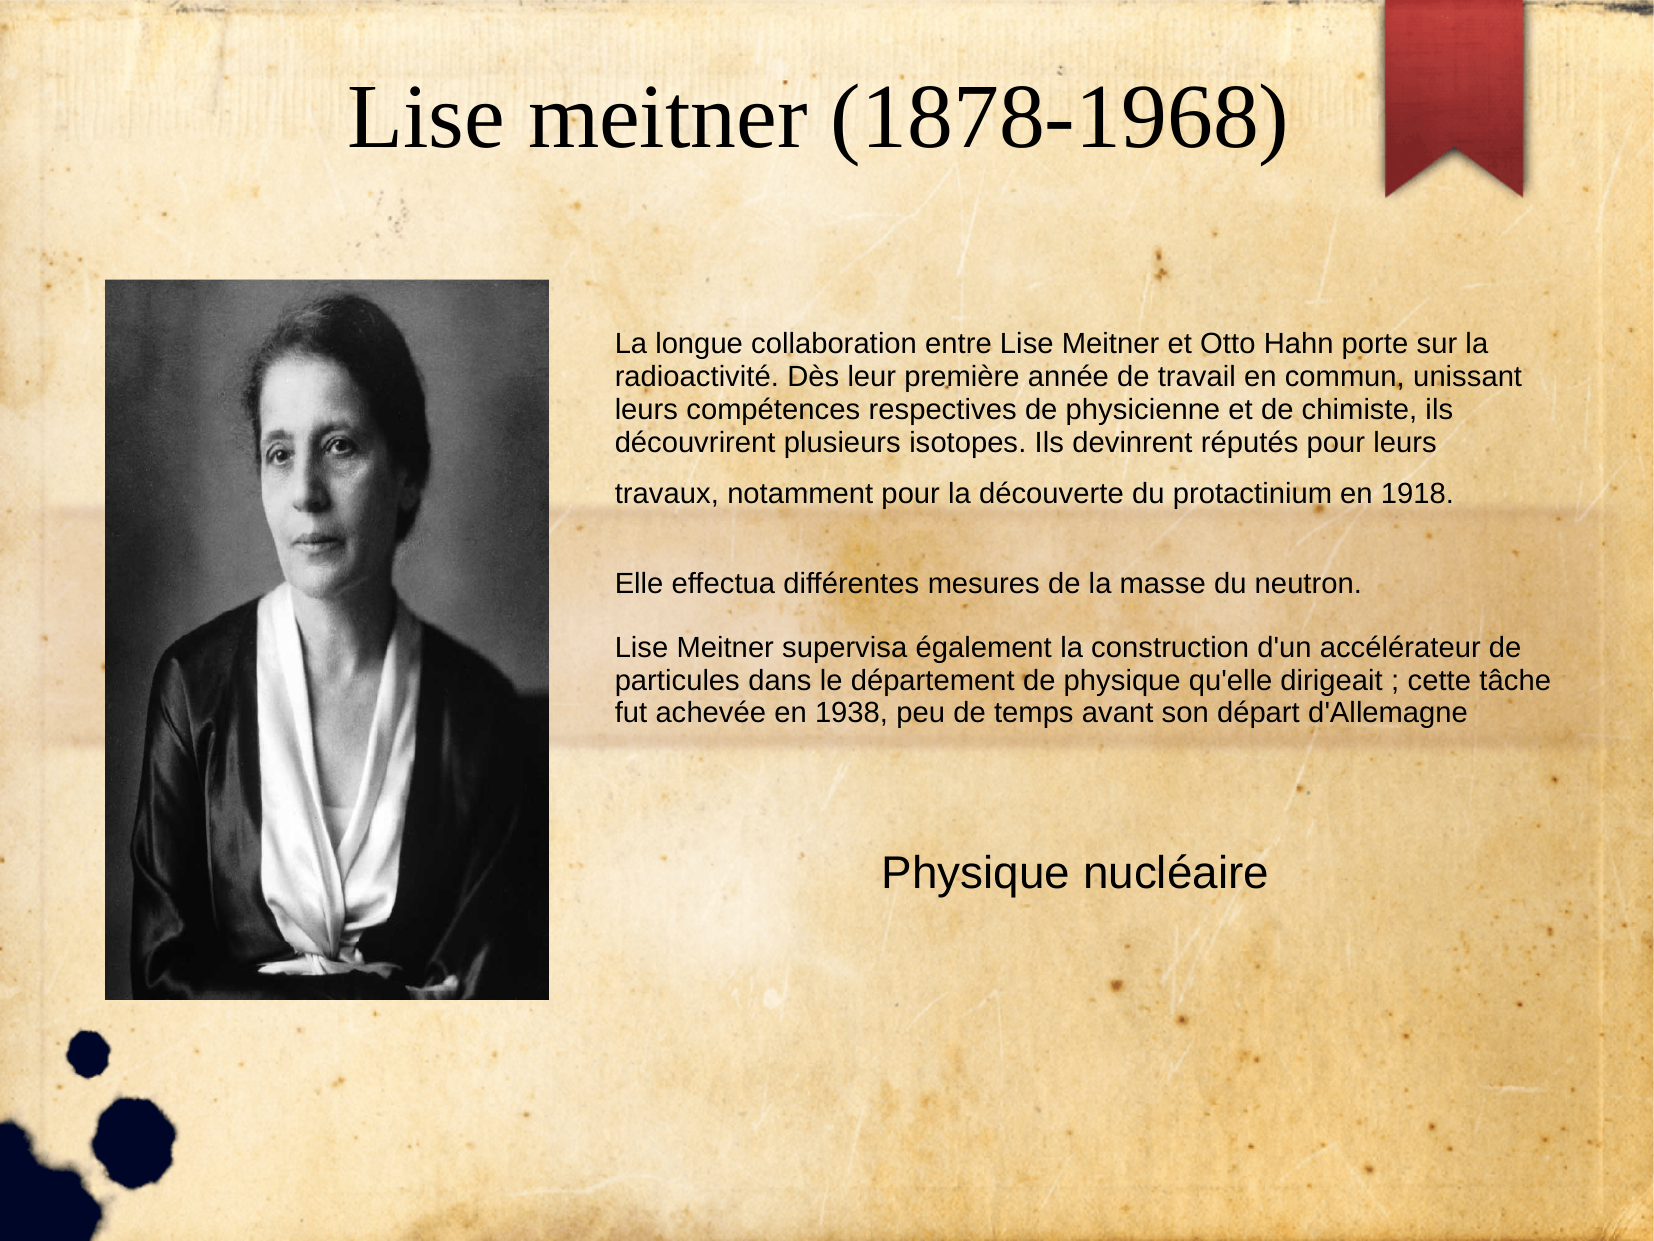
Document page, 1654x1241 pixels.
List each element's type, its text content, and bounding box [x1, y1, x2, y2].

text_box La longue collaboration entre Lise Meitner et Otto Hahn porte sur la radioactivité. Dès leur première année de travail en commun, unissant leurs compétences respectives de physicienne et de chimiste, ils découvrirent plusieurs isotopes. Ils devinrent réputés pour leurs travaux, notamment pour la découverte du protactinium en 1918. [600, 319, 1546, 623]
text_box Physique nucléaire [866, 840, 1654, 996]
text_box Lise Meitner supervisa également la construction d'un accélérateur de particules dans le département de physique qu'elle dirigeait ; cette tâche fut achevée en 1938, peu de temps avant son départ d'Allemagne [600, 623, 1576, 781]
text_box Elle effectua différentes mesures de la masse du neutron. [600, 559, 1531, 623]
picture [0, 0, 1654, 1241]
title Lise meitner (1878-1968) [86, 12, 1576, 220]
